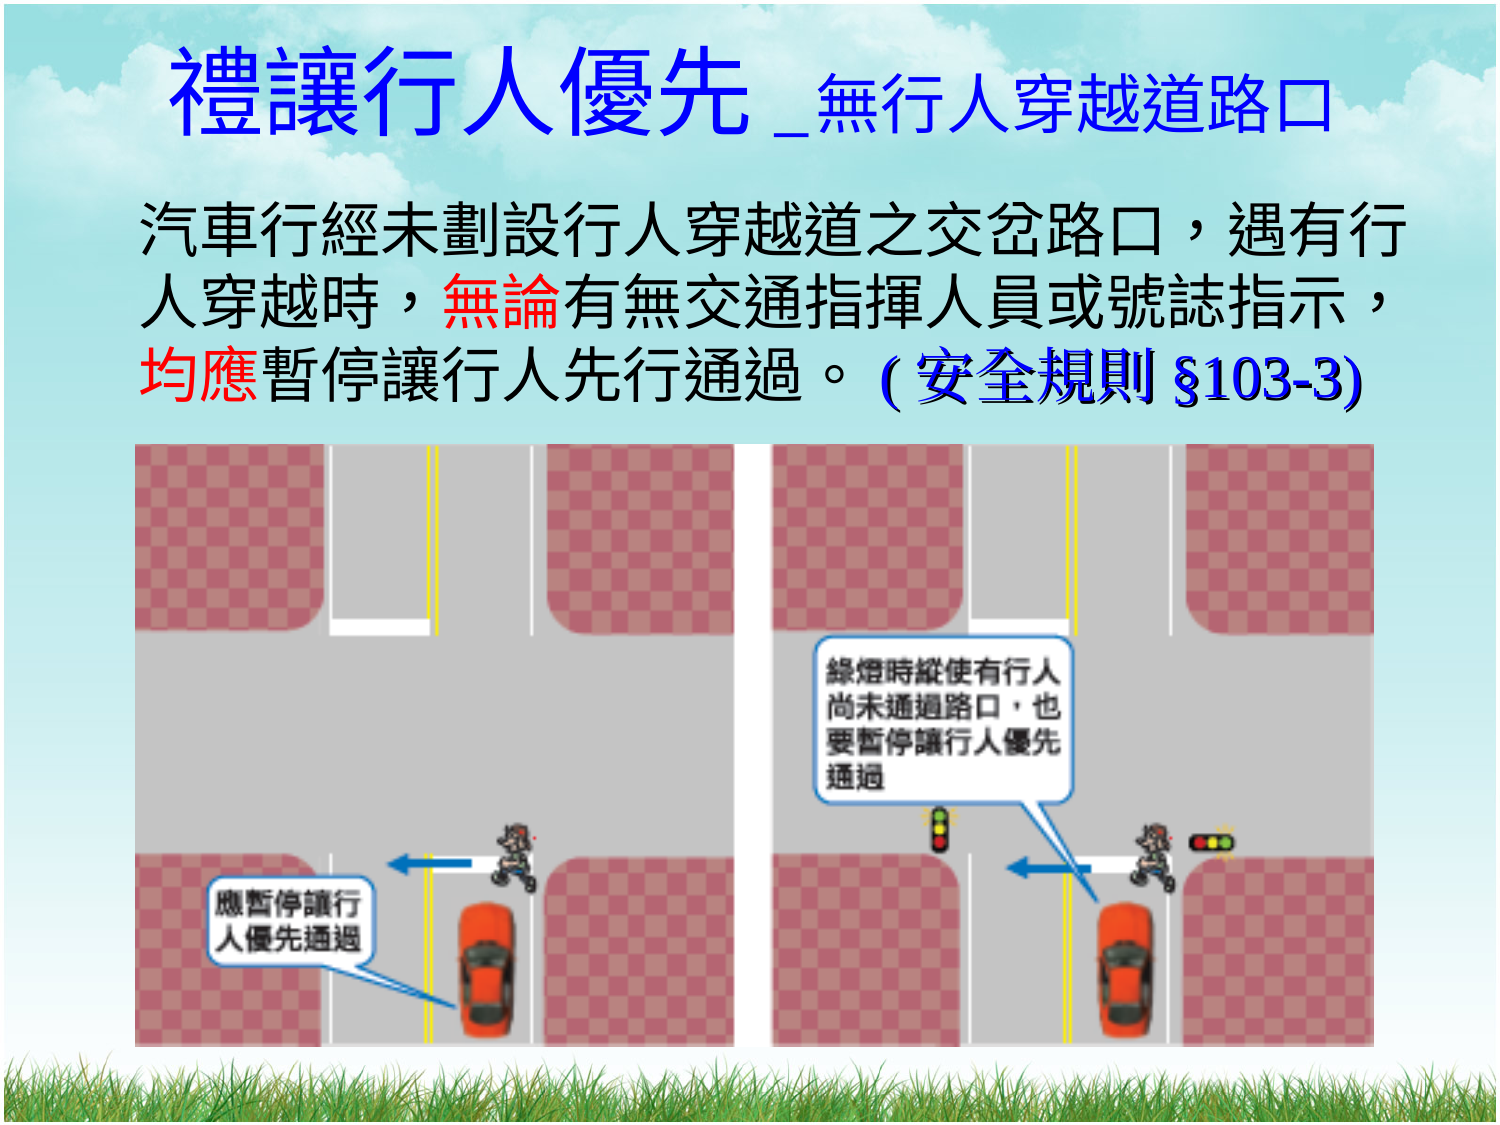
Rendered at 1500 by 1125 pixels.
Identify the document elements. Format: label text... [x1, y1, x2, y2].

list 汽車行經未劃設行人穿越道之交岔路口，遇有行人穿越時，無論有無交通指揮人員或號誌指示，均應暫停讓行人先行通過。(安全規則§103-3) [123, 184, 1436, 421]
text_box 禮讓行人優先_無行人穿越道路口 [76, 0, 1427, 184]
picture [0, 0, 1500, 1125]
